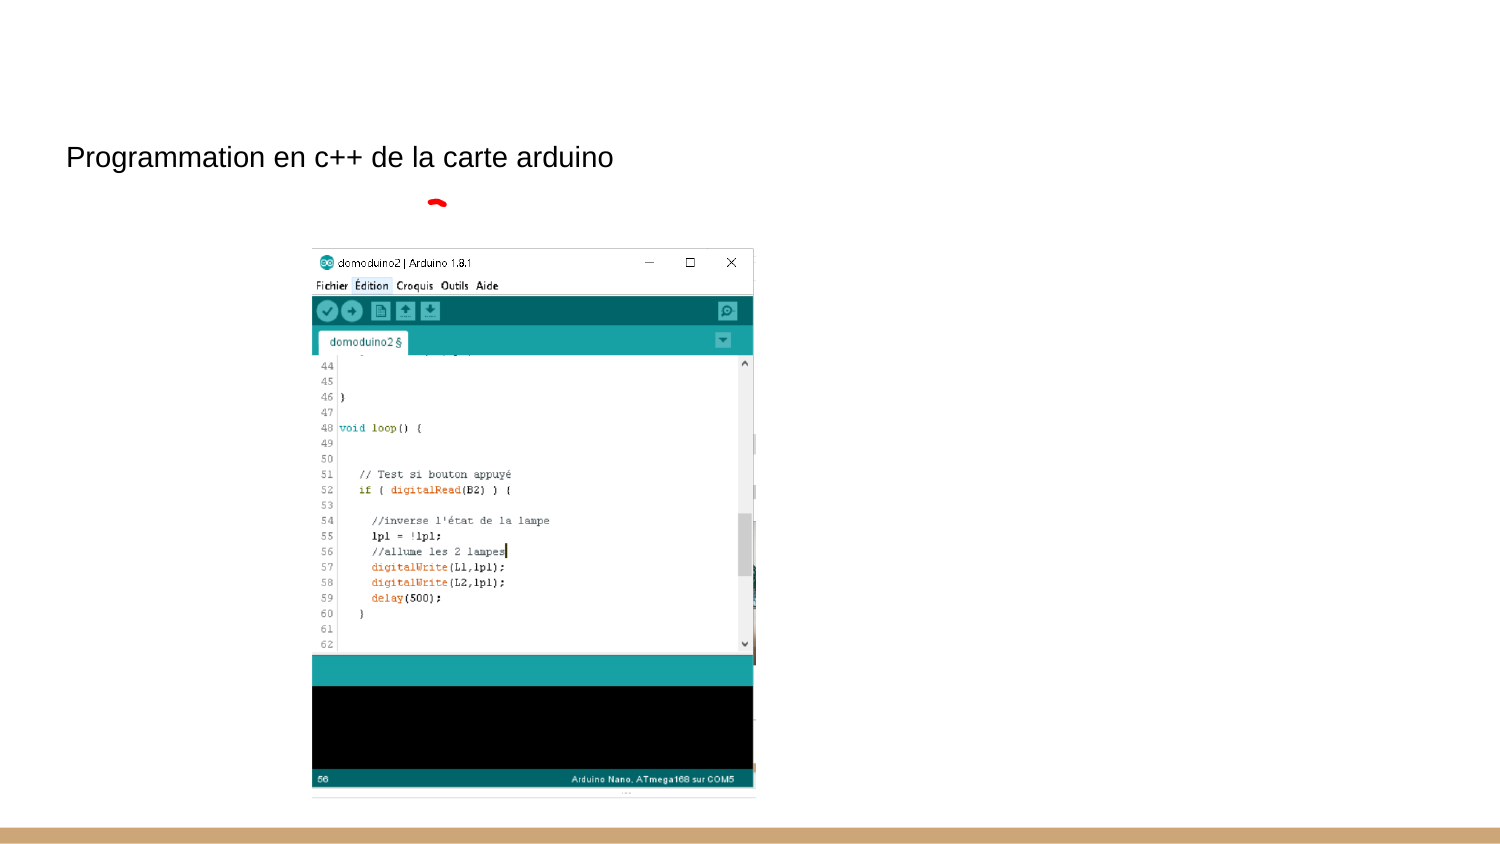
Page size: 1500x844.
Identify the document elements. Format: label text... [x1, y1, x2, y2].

title Programmation en c++ de la carte arduino [51, 51, 1449, 189]
picture [312, 198, 756, 804]
